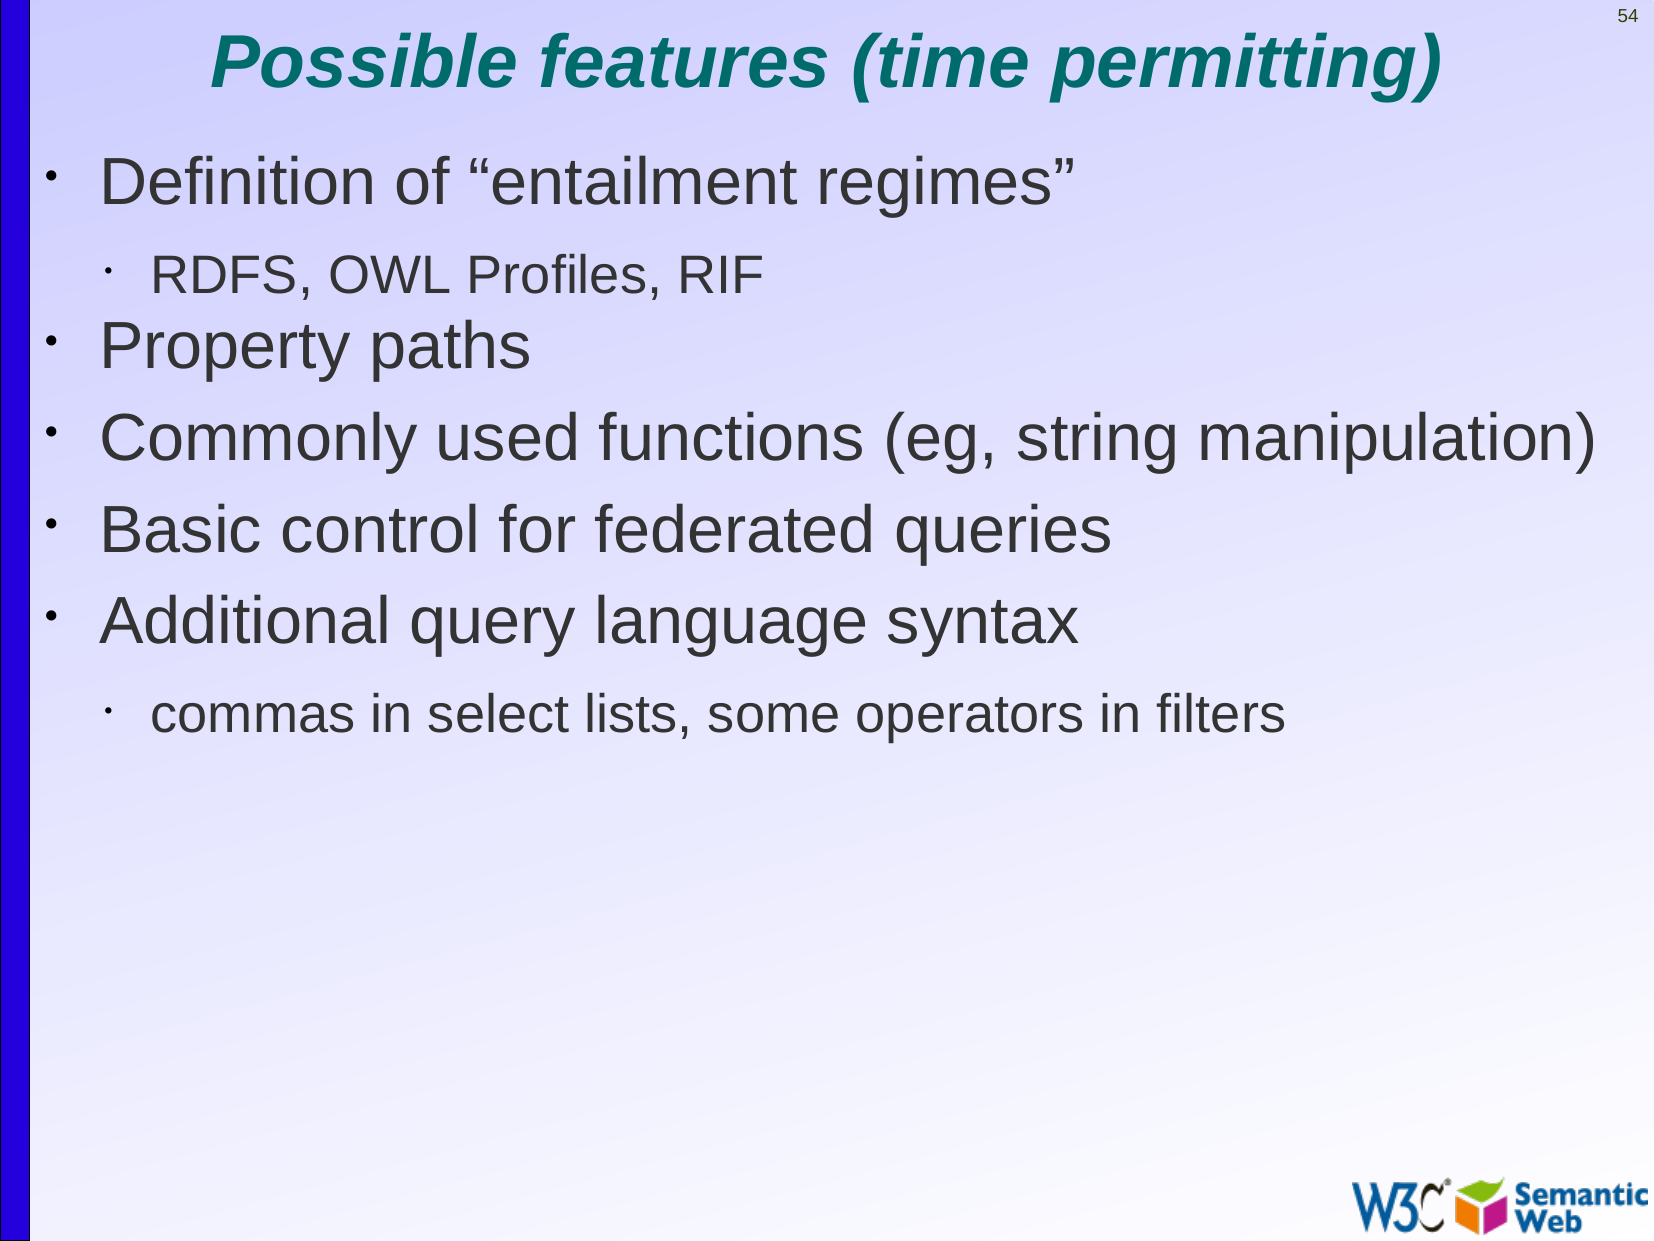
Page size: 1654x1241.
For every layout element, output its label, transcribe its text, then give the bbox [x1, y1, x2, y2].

picture [1352, 1175, 1648, 1235]
list Definition of “entailment regimes” RDFS, OWL Profiles, RIF Property paths Commonly used functions (eg, string manipulation) Basic control for federated queries Additional query language syntax commas in select lists, some operators in filters [29, 147, 1624, 1119]
title Possible features (time permitting) [0, 13, 1654, 117]
